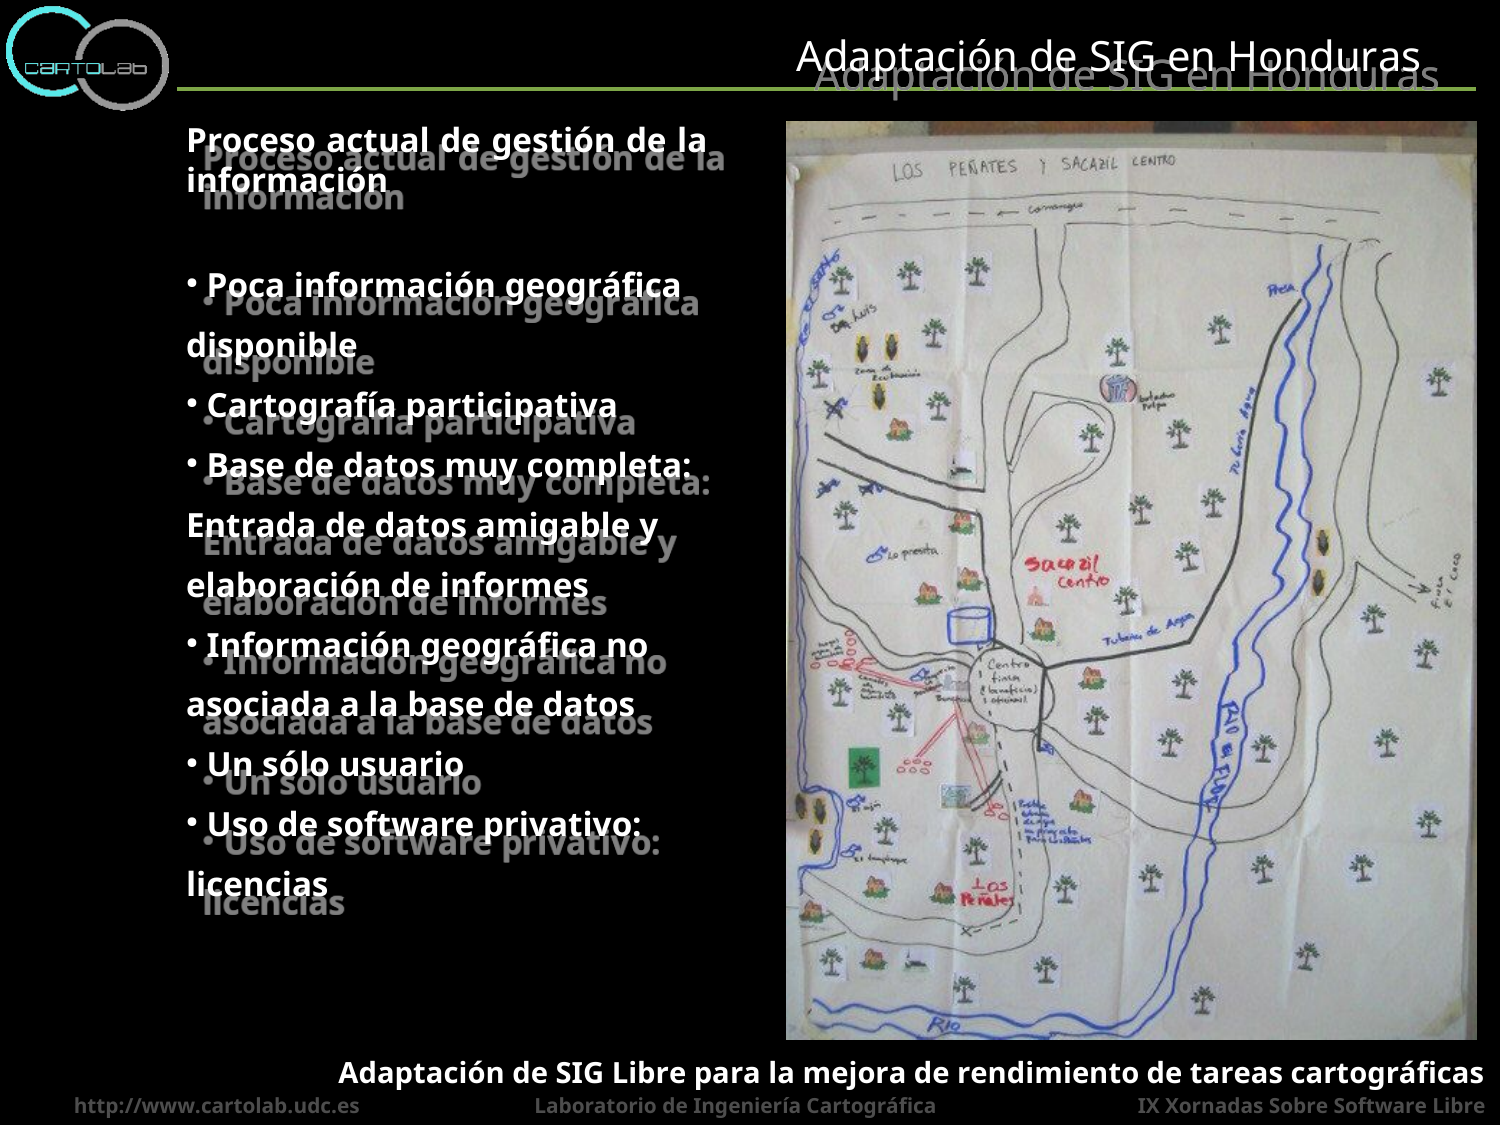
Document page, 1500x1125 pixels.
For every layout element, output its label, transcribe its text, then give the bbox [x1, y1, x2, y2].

text_box Adaptación de SIG en Honduras [781, 22, 1483, 88]
picture [786, 121, 1477, 1040]
text_box Proceso actual de gestión de la información Poca información geográfica disponible Cartografía participativa Base de datos muy completa: Entrada de datos amigable y elaboración de informes Información geográfica no asociada a la base de datos Un sólo usuario Uso de software privativo: licencias [171, 112, 768, 1125]
